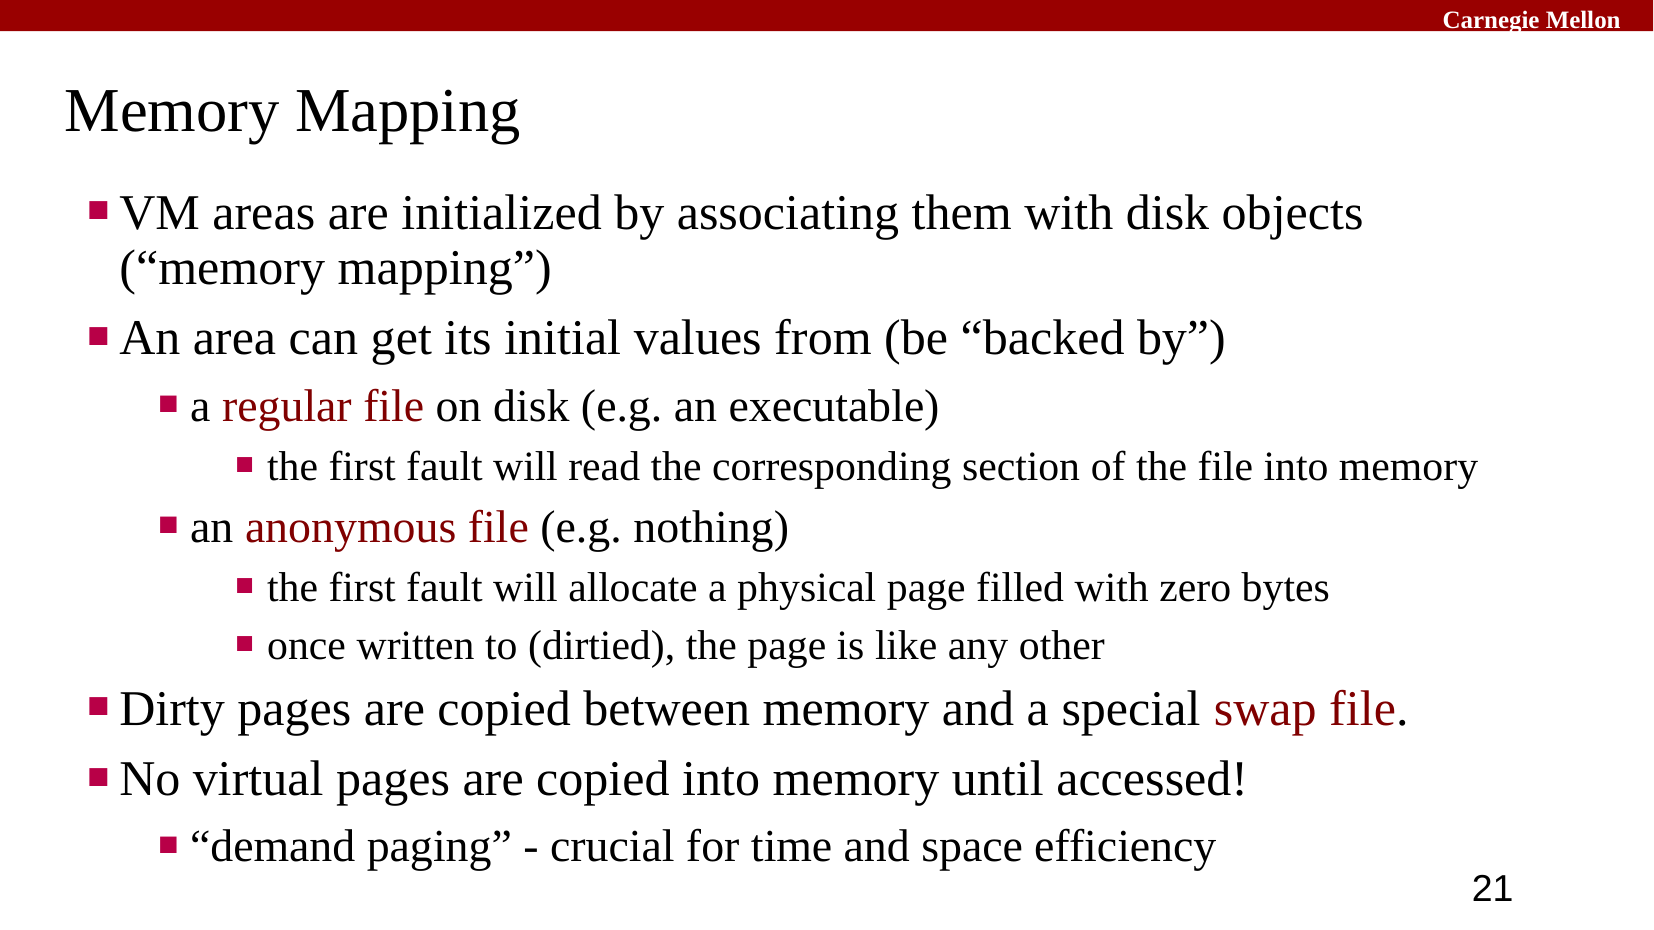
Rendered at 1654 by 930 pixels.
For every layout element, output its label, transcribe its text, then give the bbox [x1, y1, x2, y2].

list VM areas are initialized by associating them with disk objects (“memory mapping”) An area can get its initial values from (be “backed by”) a regular file on disk (e.g. an executable) the first fault will read the corresponding section of the file into memory an anonymous file (e.g. nothing) the first fault will allocate a physical page filled with zero bytes once written to (dirtied), the page is like any other Dirty pages are copied between memory and a special swap file. No virtual pages are copied into memory until accessed! “demand paging” - crucial for time and space efficiency [71, 184, 1576, 916]
title Memory Mapping [64, 58, 1576, 163]
